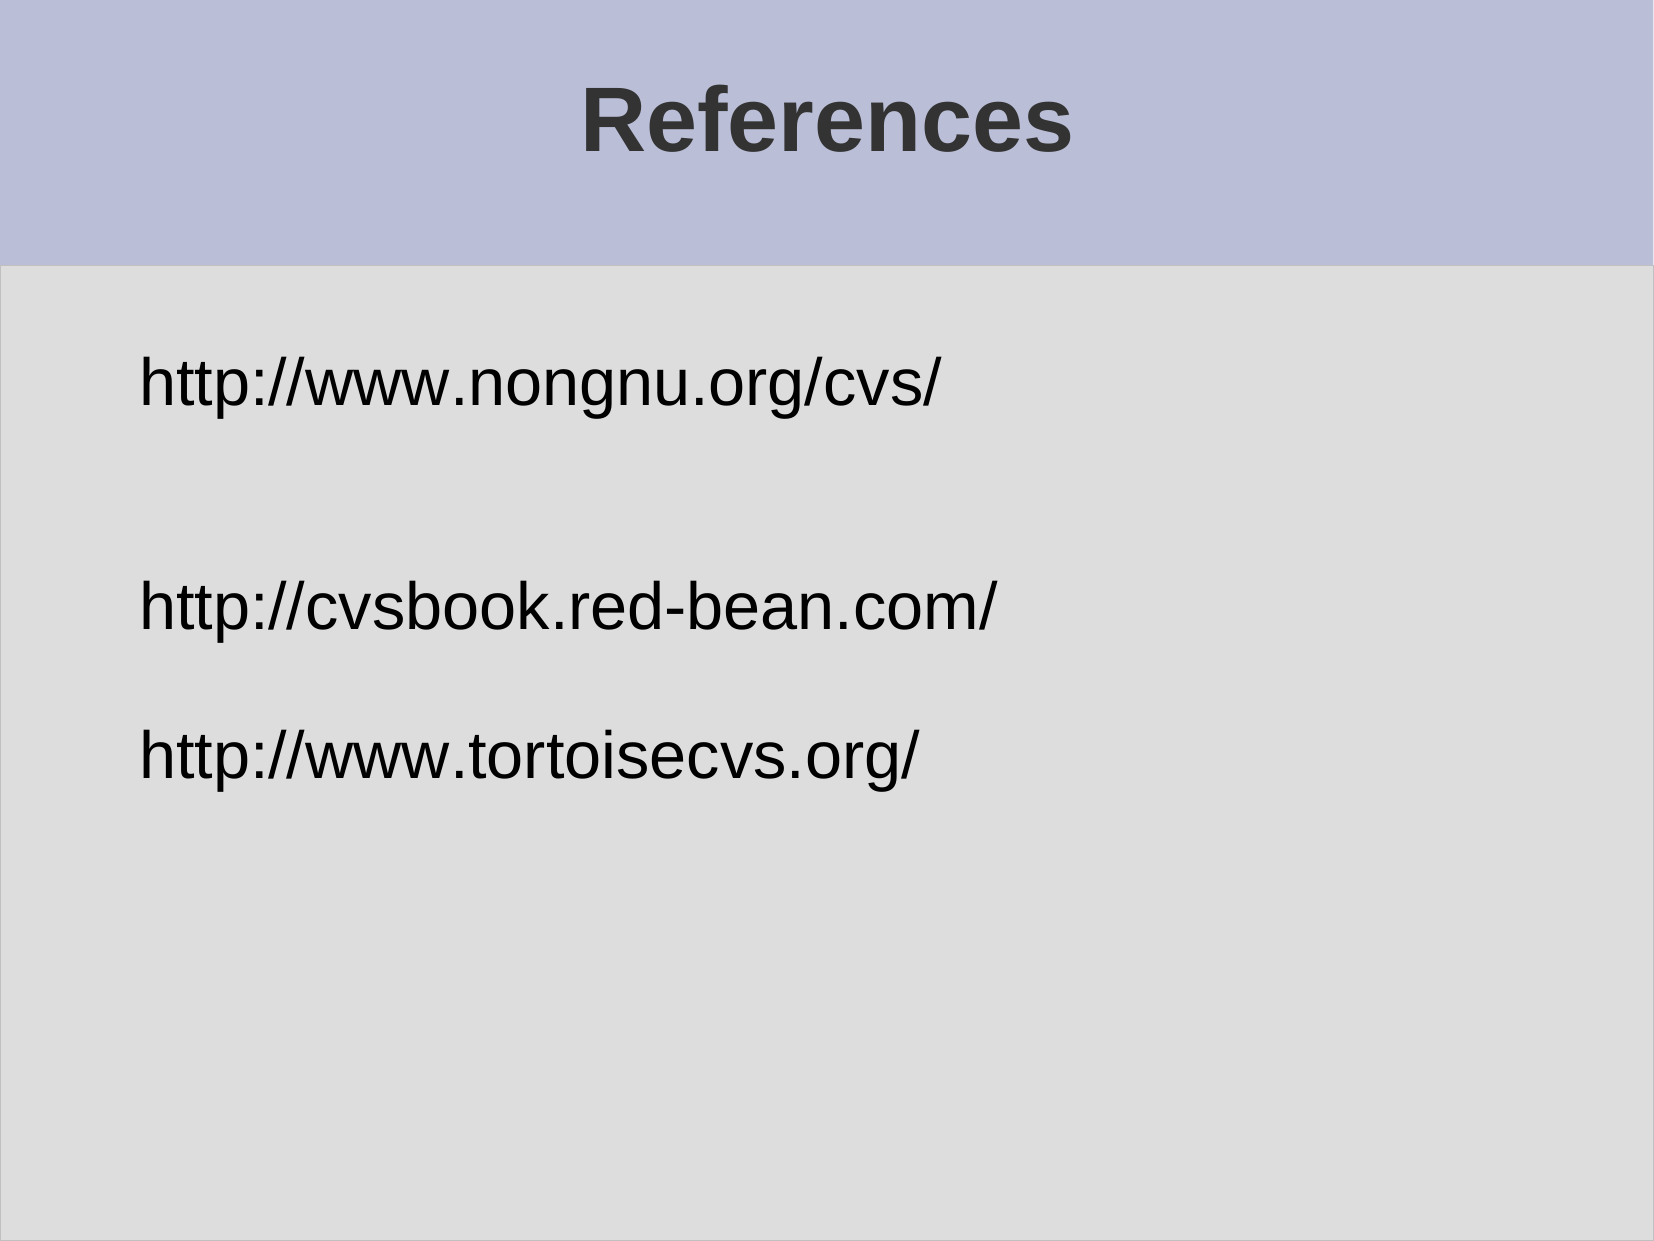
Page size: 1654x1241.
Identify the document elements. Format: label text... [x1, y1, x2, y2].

title References [121, 2, 1534, 237]
list http://www.nongnu.org/cvs/ http://cvsbook.red-bean.com/ http://www.tortoisecvs.org/ [121, 344, 1534, 1127]
